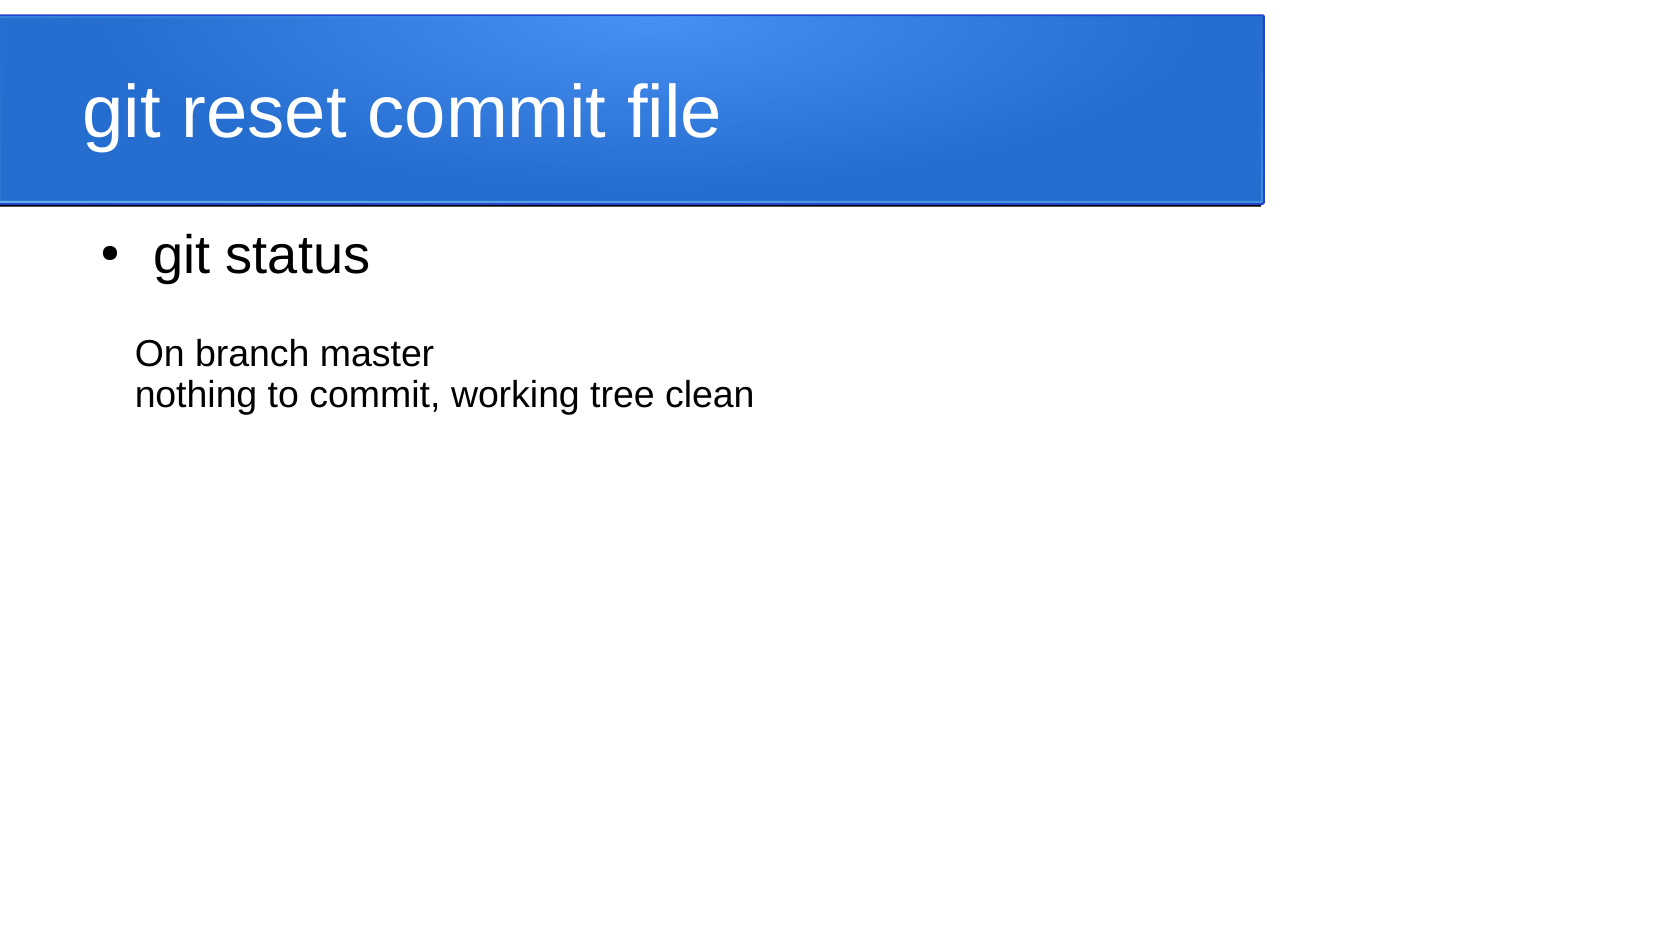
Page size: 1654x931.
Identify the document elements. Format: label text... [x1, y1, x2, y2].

text_box On branch master nothing to commit, working tree clean [120, 324, 1471, 838]
list git status [82, 224, 1571, 764]
title git reset commit file [82, 35, 1235, 189]
